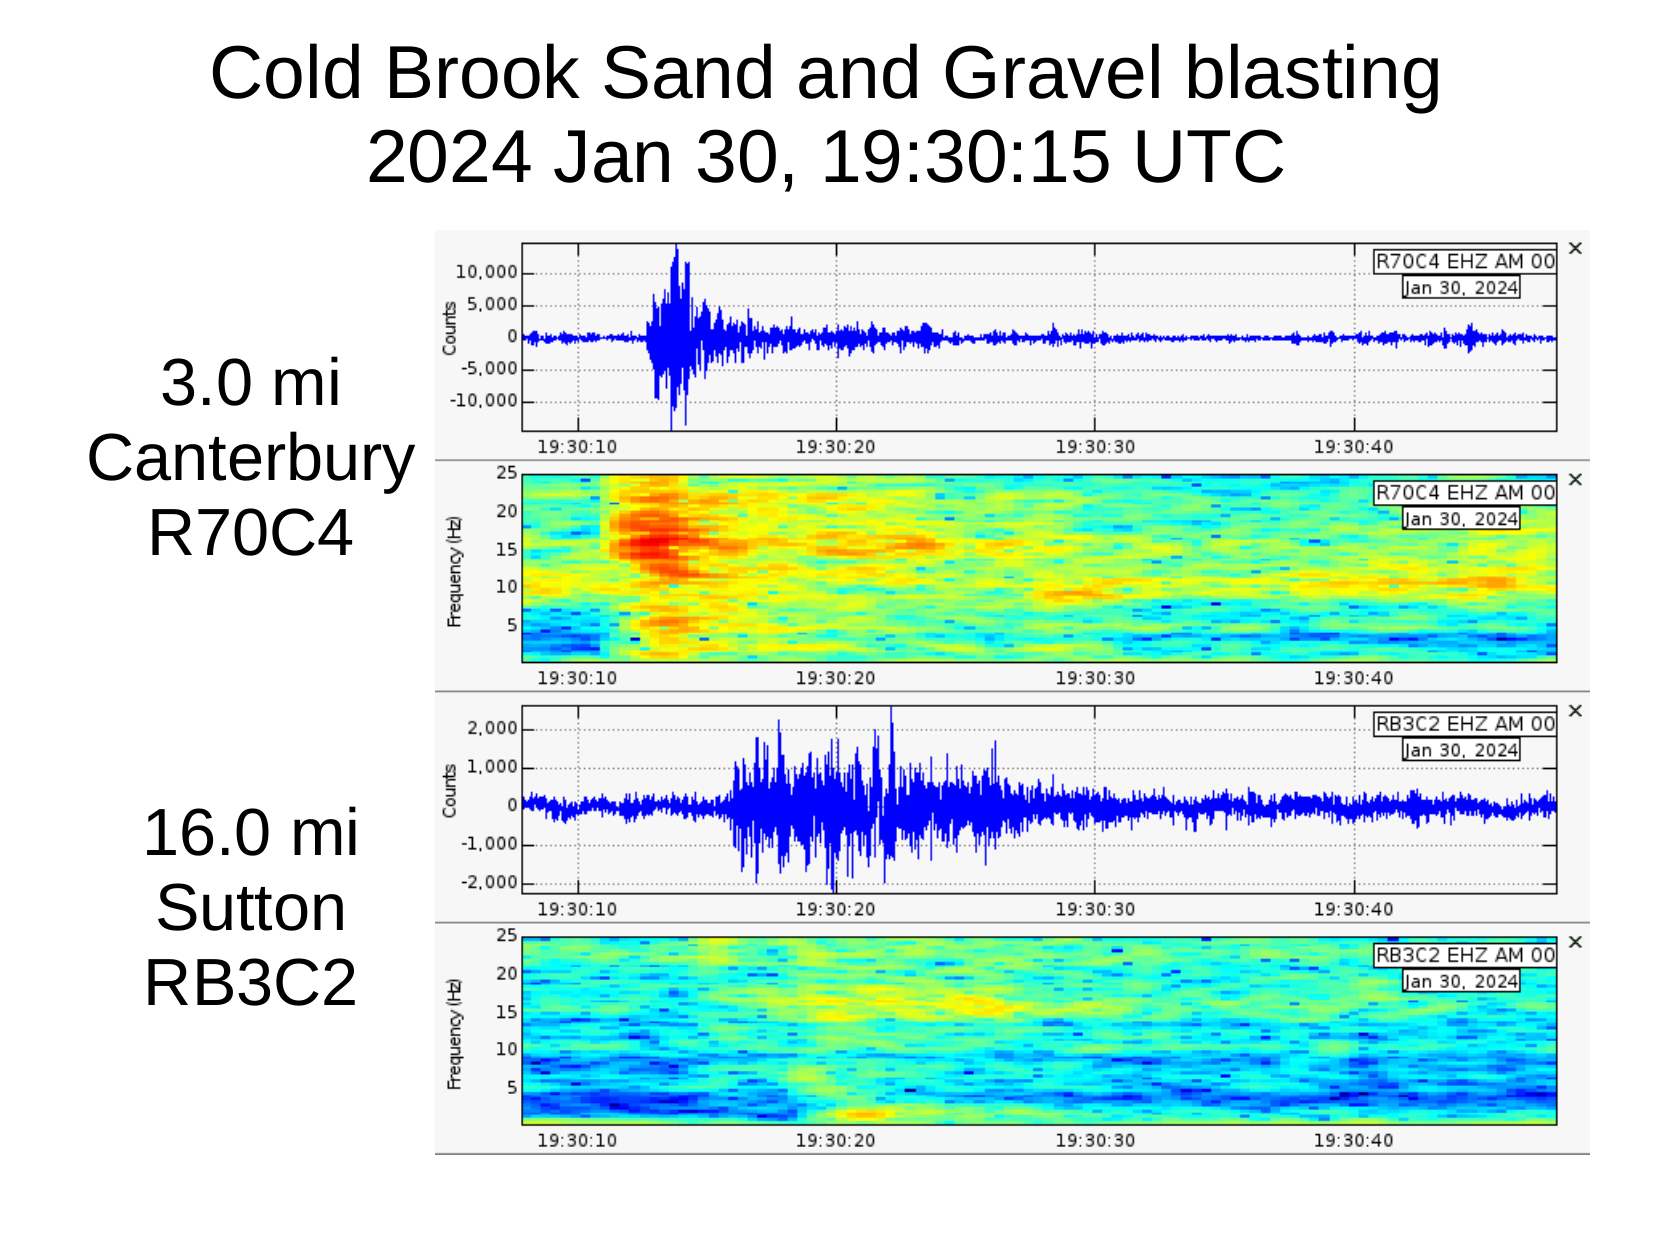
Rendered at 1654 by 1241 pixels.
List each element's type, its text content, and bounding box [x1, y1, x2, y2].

title Cold Brook Sand and Gravel blasting 2024 Jan 30, 19:30:15 UTC [82, 30, 1571, 199]
picture [435, 230, 1590, 1156]
subtitle 3.0 mi Canterbury R70C4 [82, 240, 421, 676]
text_box 16.0 mi Sutton RB3C2 [82, 690, 421, 1126]
